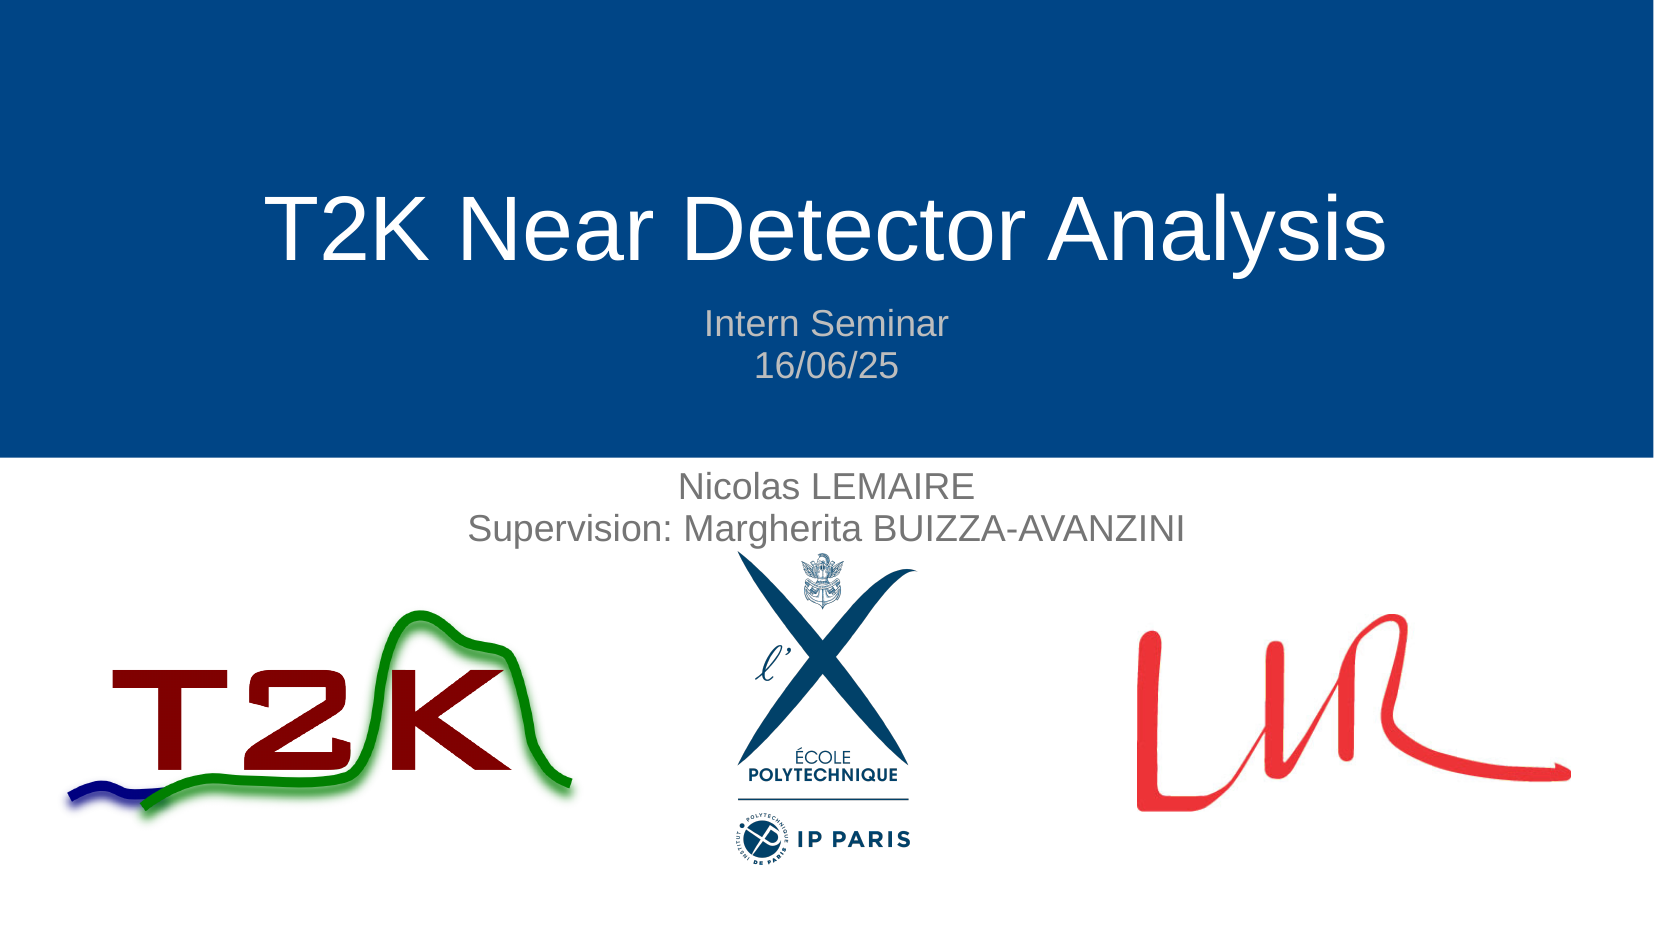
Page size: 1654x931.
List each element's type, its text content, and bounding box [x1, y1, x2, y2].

title T2K Near Detector Analysis [0, 0, 1654, 458]
text_box Nicolas LEMAIRE Supervision: Margherita BUIZZA-AVANZINI [450, 457, 1204, 591]
picture [736, 591, 918, 865]
picture [1137, 614, 1571, 812]
picture [47, 578, 585, 848]
text_box Intern Seminar 16/06/25 [664, 295, 990, 395]
